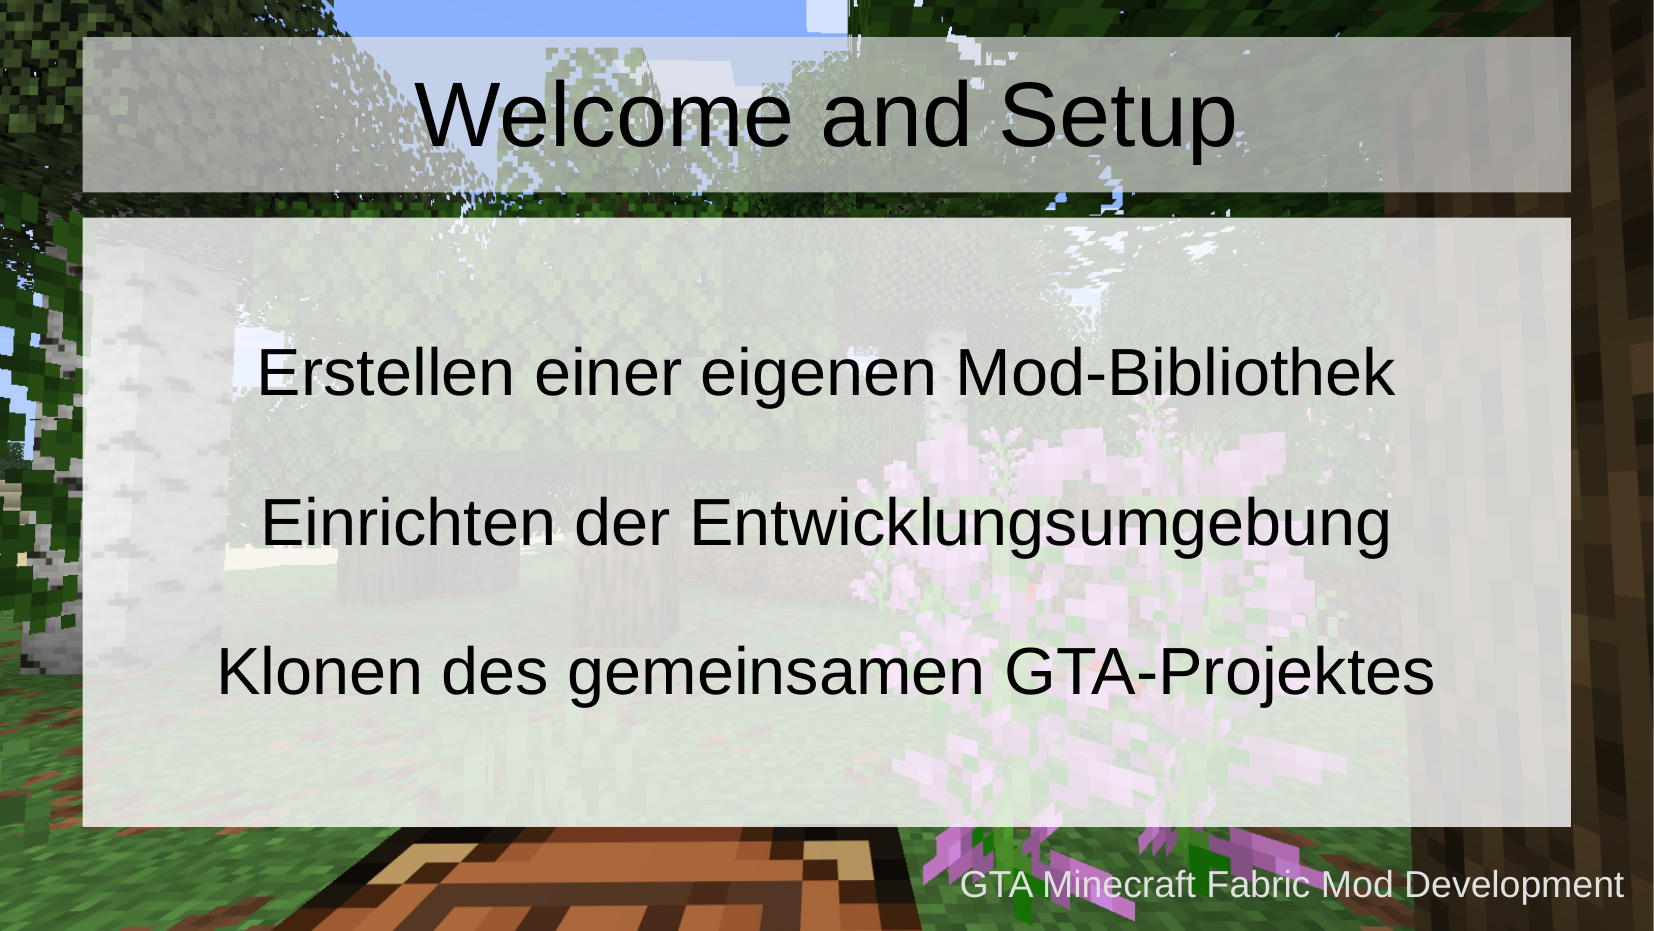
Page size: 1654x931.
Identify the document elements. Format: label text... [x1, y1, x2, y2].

picture [0, 0, 1654, 931]
subtitle Erstellen einer eigenen Mod-Bibliothek Einrichten der Entwicklungsumgebung Klonen des gemeinsamen GTA-Projektes [82, 217, 1571, 827]
title Welcome and Setup [82, 37, 1571, 193]
